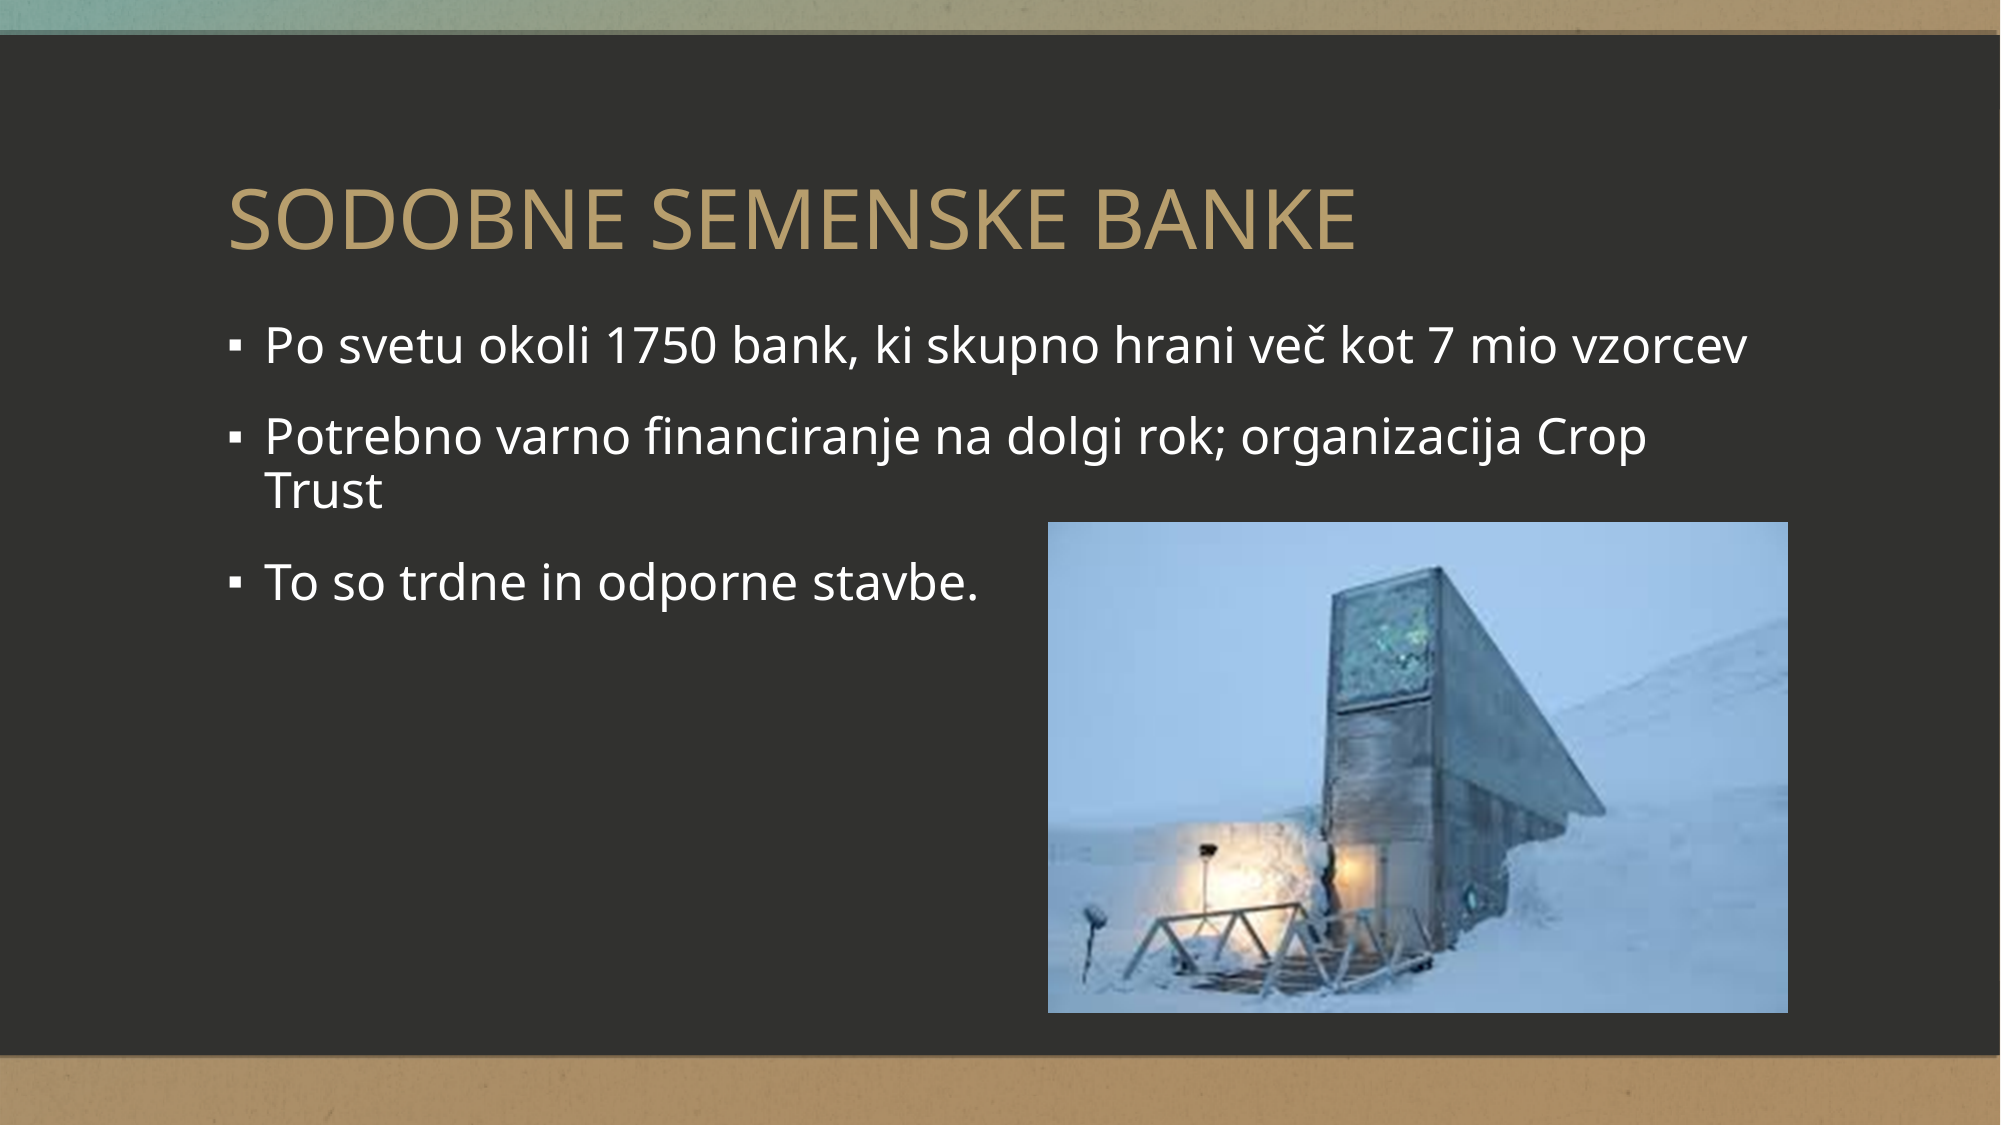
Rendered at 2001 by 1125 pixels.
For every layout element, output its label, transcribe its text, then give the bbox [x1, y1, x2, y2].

title SODOBNE SEMENSKE BANKE [212, 68, 1788, 275]
list Po svetu okoli 1750 bank, ki skupno hrani več kot 7 mio vzorcev Potrebno varno financiranje na dolgi rok; organizacija Crop Trust To so trdne in odporne stavbe. [212, 312, 1788, 1013]
picture [0, 0, 2001, 1125]
picture [1048, 522, 1788, 1013]
